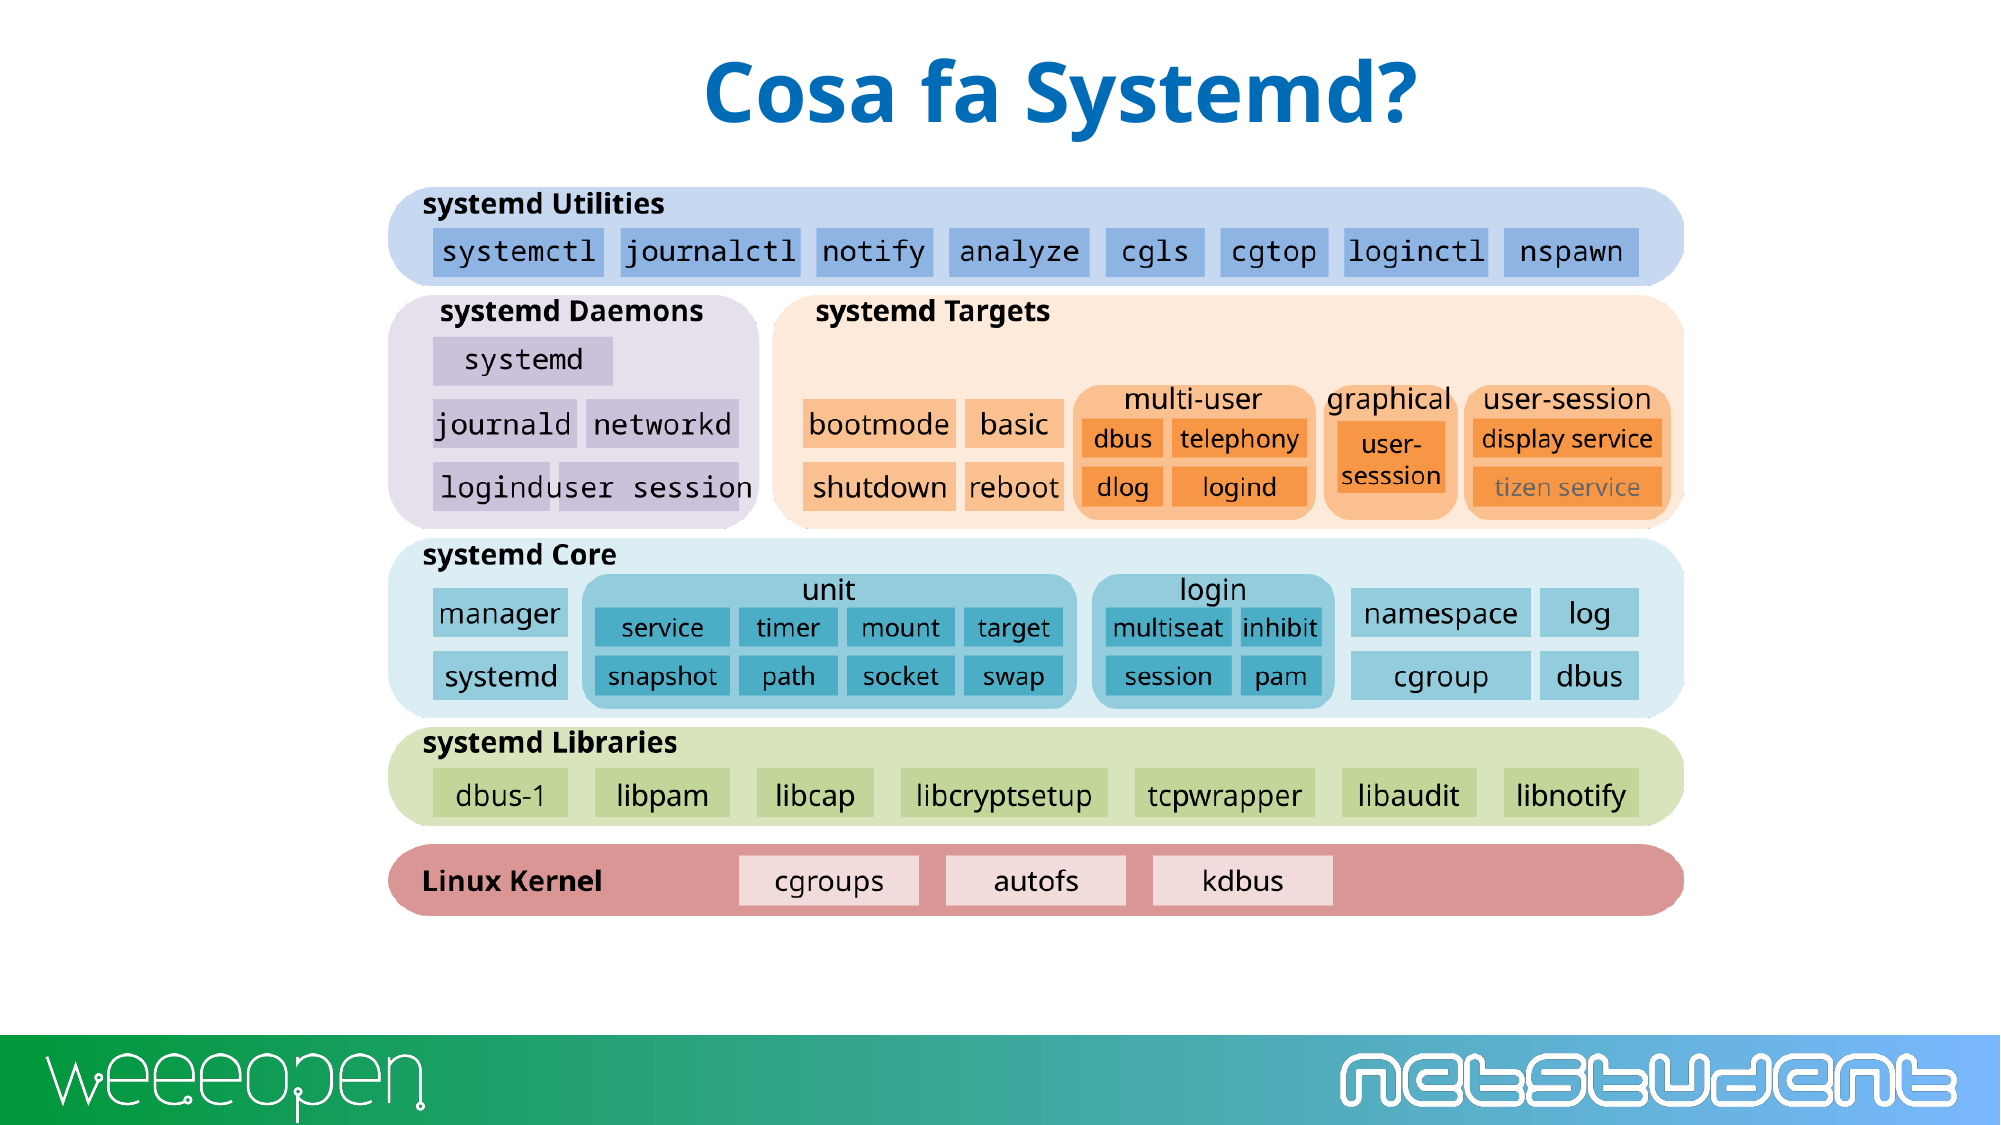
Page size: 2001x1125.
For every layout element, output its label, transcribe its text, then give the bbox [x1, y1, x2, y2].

text_box Cosa fa Systemd? [702, 33, 1298, 139]
picture [45, 1053, 425, 1123]
picture [388, 187, 1684, 916]
picture [1340, 1053, 1957, 1107]
text_box [0, 0, 2000, 1125]
